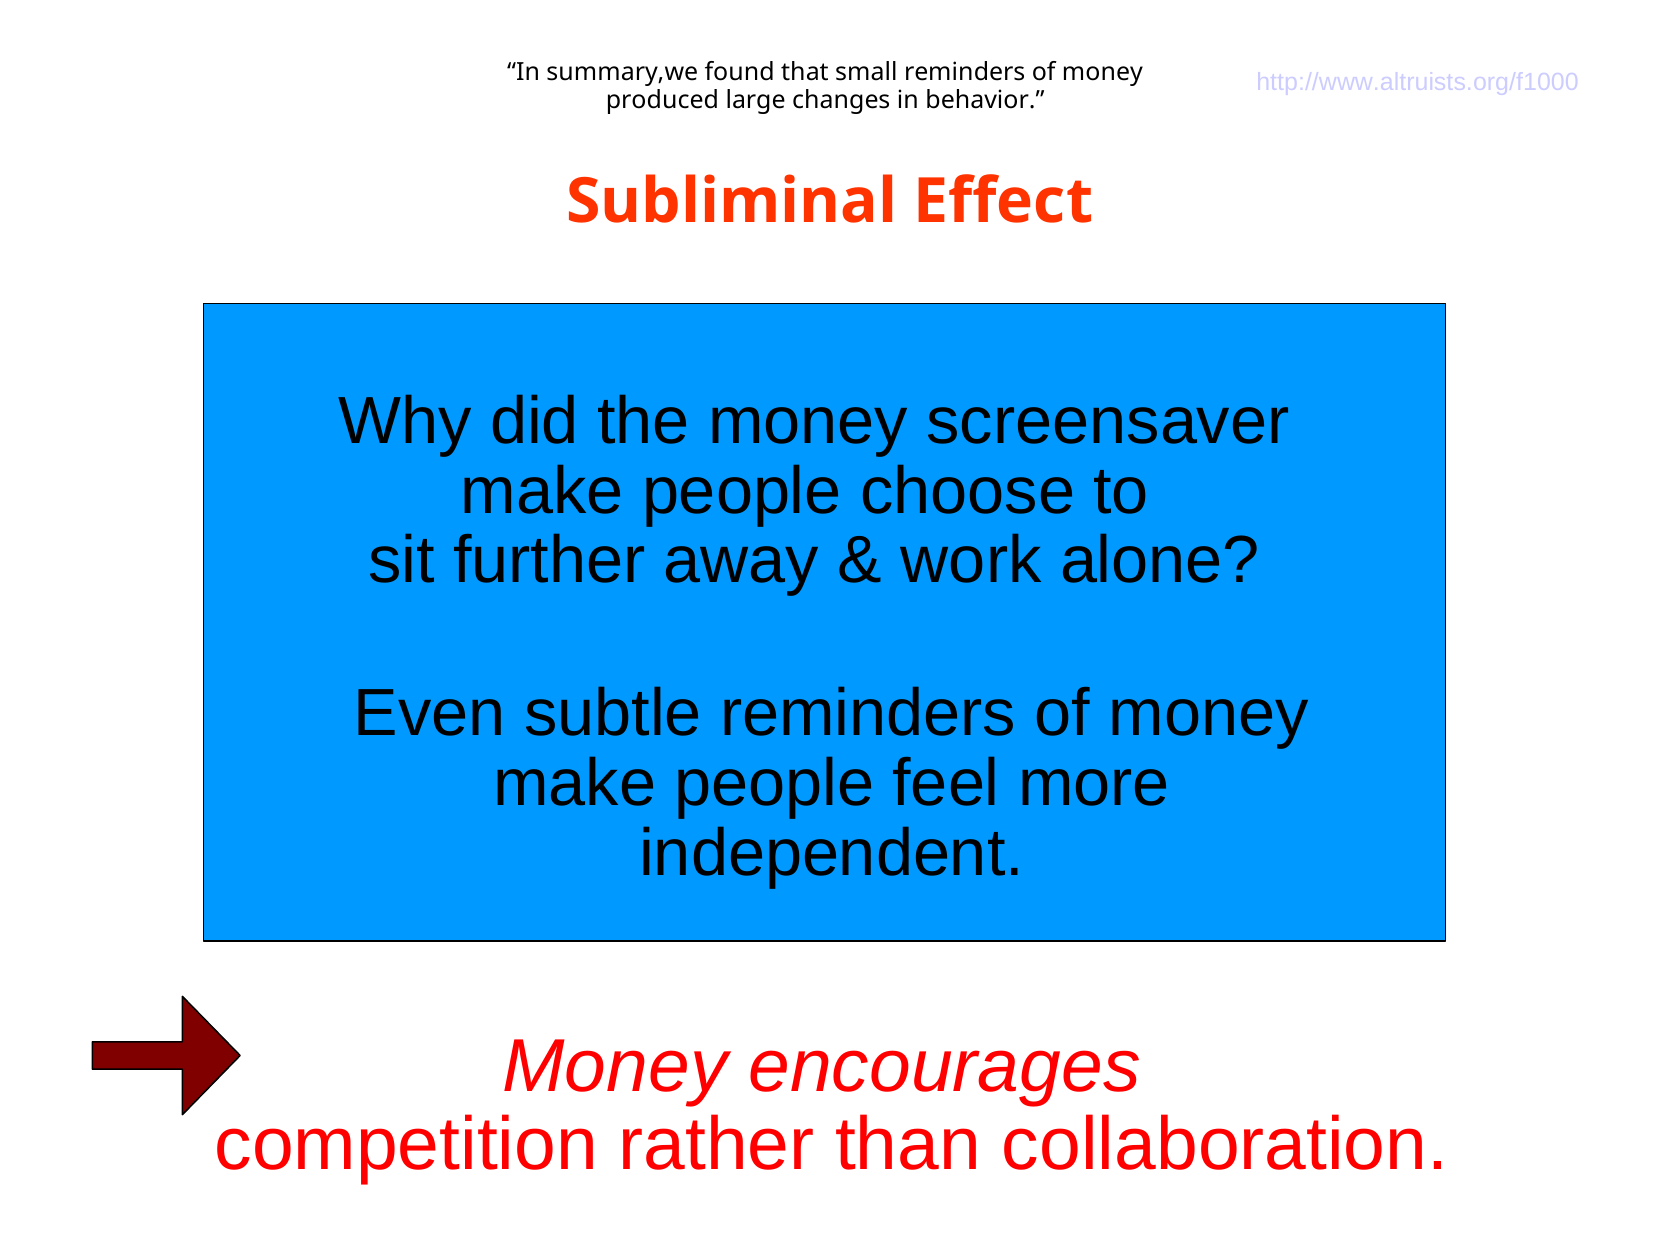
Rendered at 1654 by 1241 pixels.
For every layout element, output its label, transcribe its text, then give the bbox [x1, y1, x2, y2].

text_box [92, 996, 241, 1115]
text_box Even subtle reminders of money make people feel more independent. [286, 664, 1377, 894]
text_box Money encourages competition rather than collaboration. [165, 1011, 1499, 1189]
text_box http://www.altruists.org/f1000 [939, 59, 1595, 103]
text_box Why did the money screensaver make people choose to sit further away & work alone? [241, 372, 1388, 532]
text_box Subliminal Effect [141, 159, 1519, 236]
text_box [203, 303, 1446, 941]
text_box “In summary,we found that small reminders of money produced large changes in behavior.” [436, 50, 1215, 122]
